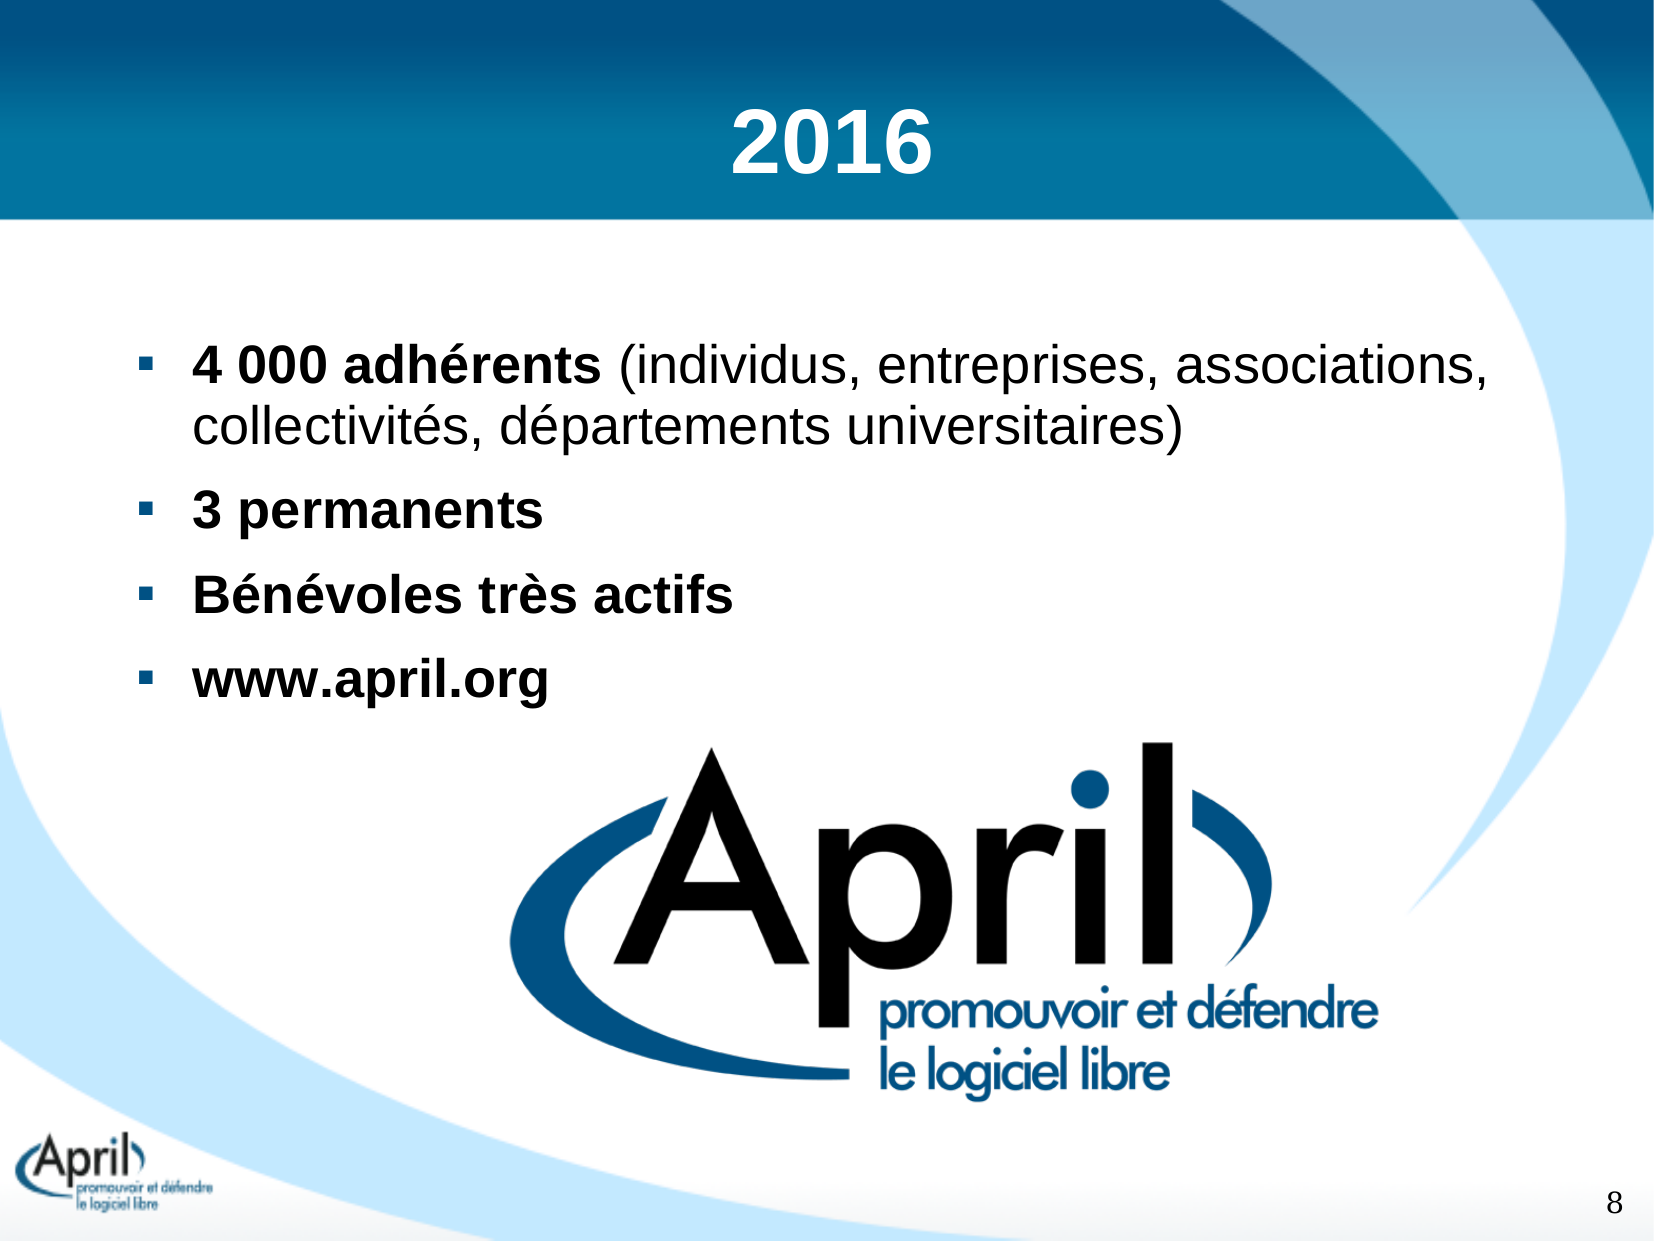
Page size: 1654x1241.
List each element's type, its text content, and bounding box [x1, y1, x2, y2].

title 2016 [126, 38, 1539, 246]
list 4 000 adhérents (individus, entreprises, associations, collectivités, départements universitaires) 3 permanents Bénévoles très actifs www.april.org [121, 250, 1534, 1032]
picture [0, 0, 1654, 1241]
